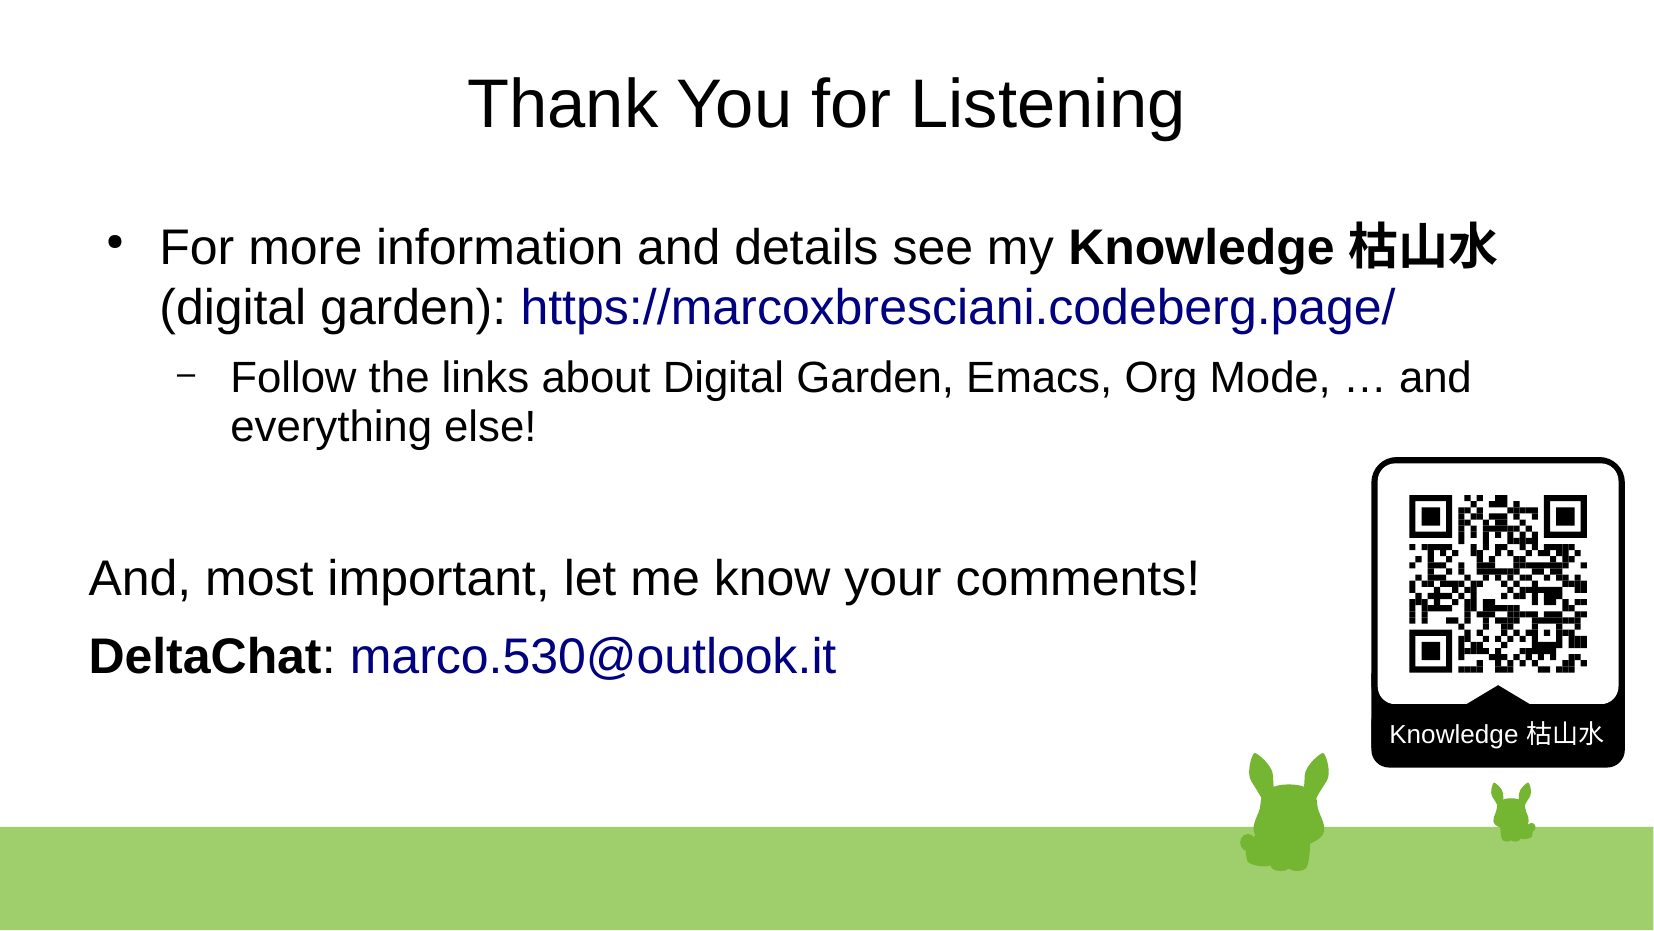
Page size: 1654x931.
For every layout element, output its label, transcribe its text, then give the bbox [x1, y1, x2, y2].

picture [1342, 456, 1654, 768]
title Thank You for Listening [88, 29, 1565, 178]
list For more information and details see my Knowledge 枯山水 (digital garden): https://marcoxbresciani.codeberg.page/ Follow the links about Digital Garden, Emacs, Org Mode, … and everything else! And, most important, let me know your comments! DeltaChat: marco.530@outlook.it [88, 206, 1565, 739]
